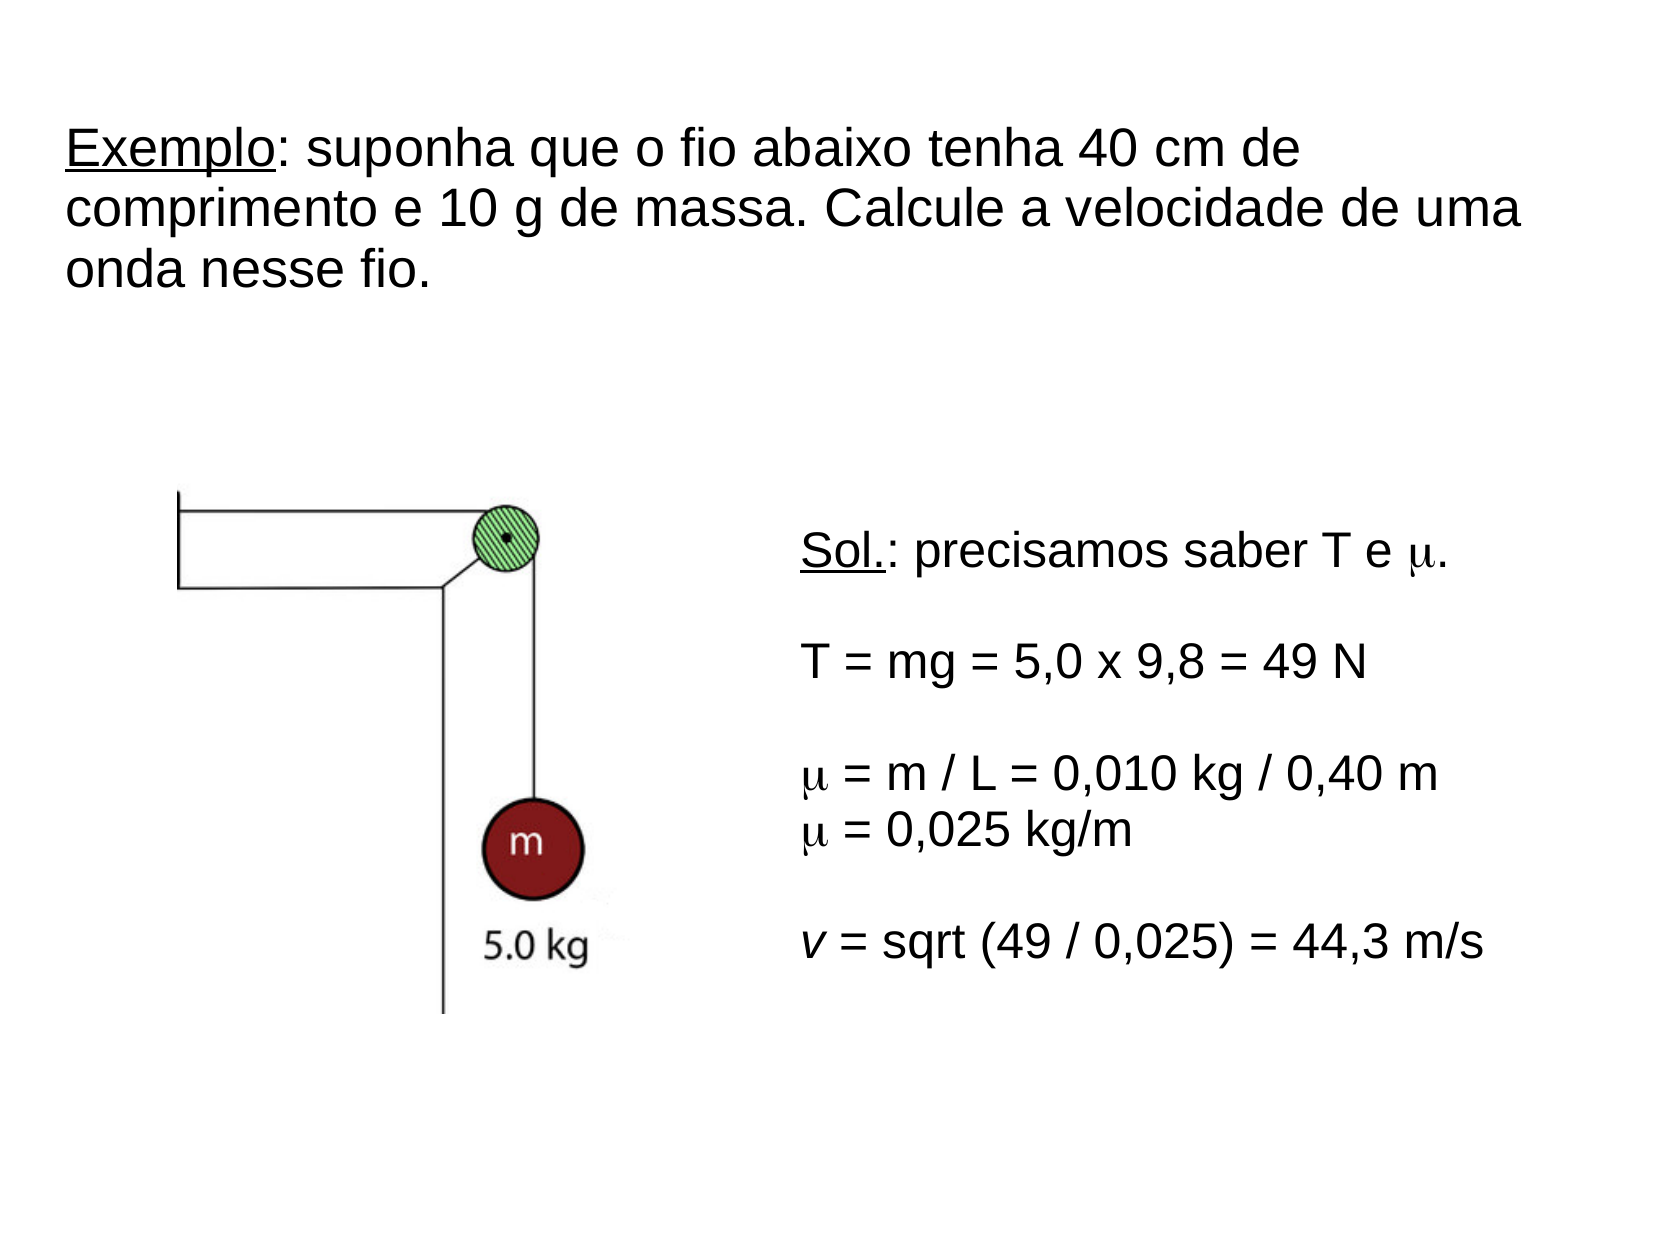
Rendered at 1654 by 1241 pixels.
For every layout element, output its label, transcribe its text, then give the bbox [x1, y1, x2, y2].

subtitle Exemplo: suponha que o fio abaixo tenha 40 cm de comprimento e 10 g de massa. Calcule a velocidade de uma onda nesse fio. [64, 49, 1601, 367]
text_box Sol.: precisamos saber T e m. T = mg = 5,0 x 9,8 = 49 N m = m / L = 0,010 kg / 0,40 m m = 0,025 kg/m v = sqrt (49 / 0,025) = 44,3 m/s [785, 514, 1501, 1004]
picture [177, 448, 703, 1014]
